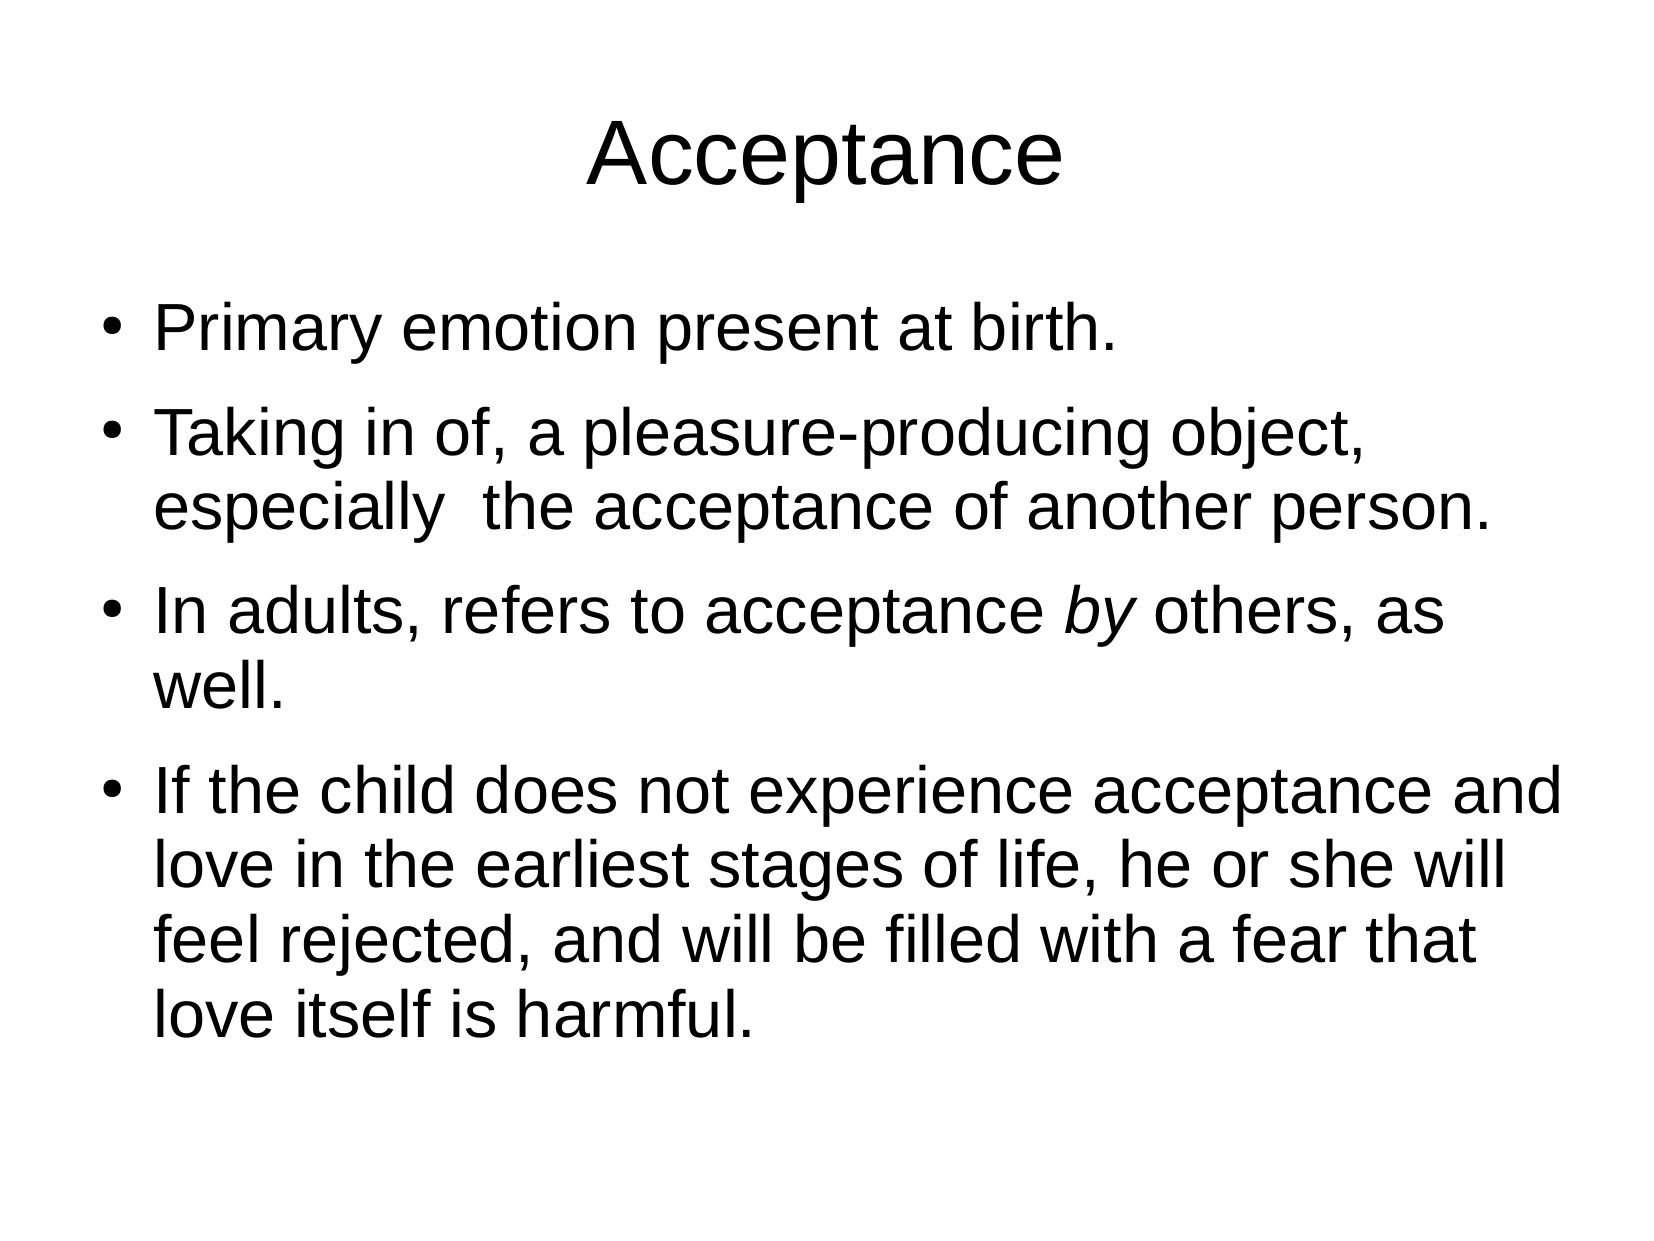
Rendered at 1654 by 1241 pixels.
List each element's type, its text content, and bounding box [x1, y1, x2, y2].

list Primary emotion present at birth. Taking in of, a pleasure-producing object, especially the acceptance of another person. In adults, refers to acceptance by others, as well. If the child does not experience acceptance and love in the earliest stages of life, he or she will feel rejected, and will be filled with a fear that love itself is harmful. [82, 290, 1571, 1094]
title Acceptance [82, 56, 1571, 250]
